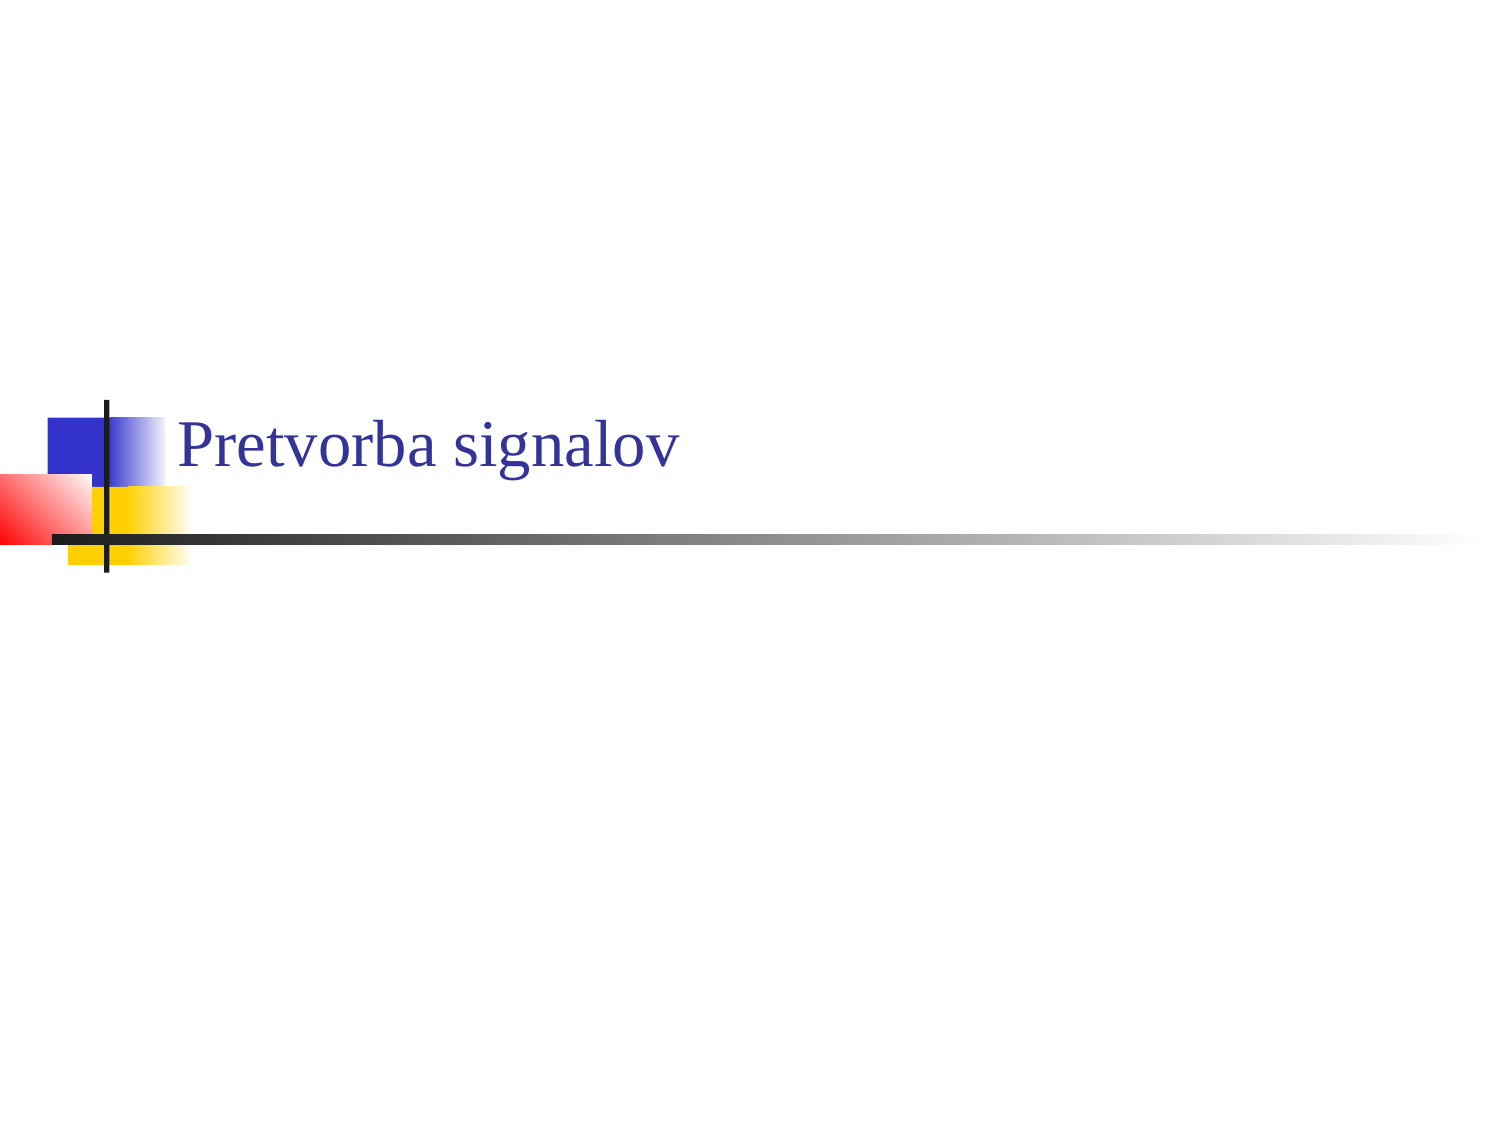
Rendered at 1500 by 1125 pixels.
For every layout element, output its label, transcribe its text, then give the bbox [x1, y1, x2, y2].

title Pretvorba signalov [162, 299, 1438, 488]
